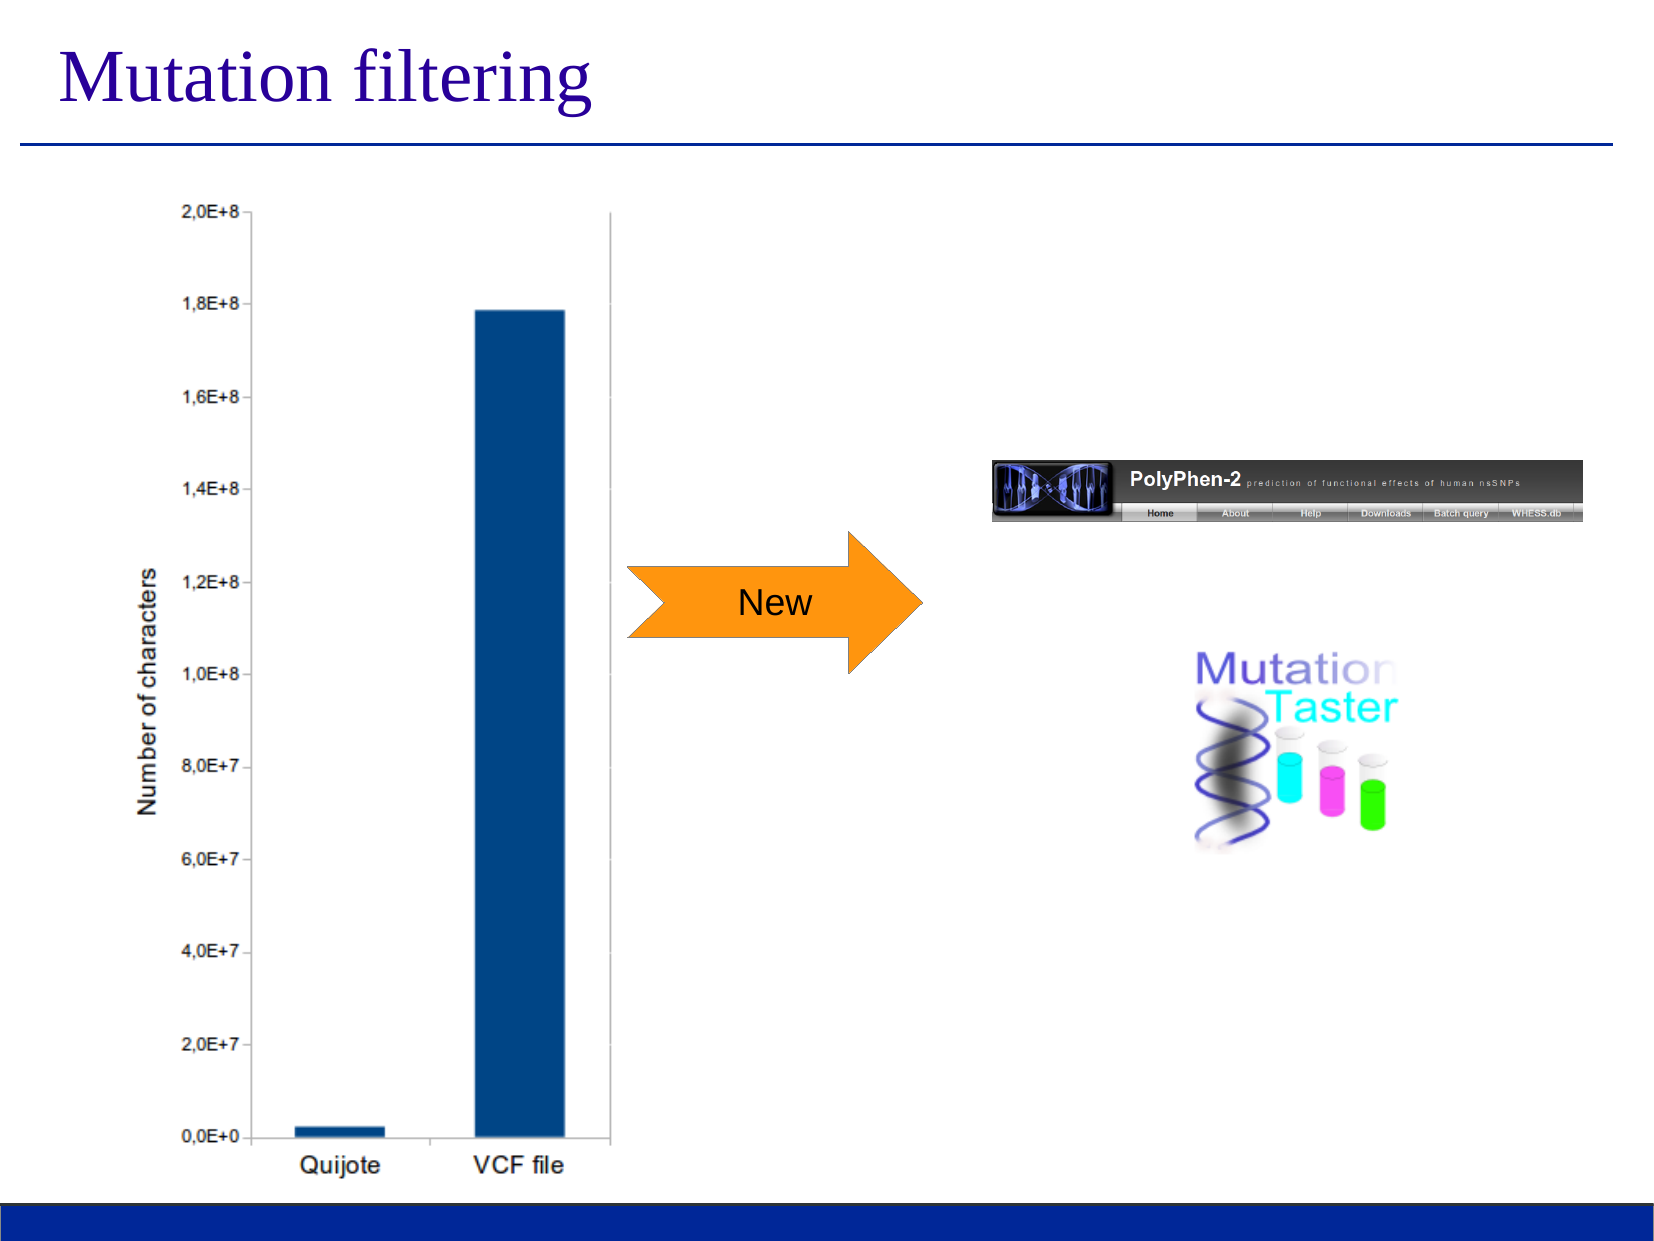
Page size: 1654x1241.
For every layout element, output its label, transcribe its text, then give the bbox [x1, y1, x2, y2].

picture [1184, 635, 1441, 886]
picture [118, 169, 623, 1182]
text_box Mutation filtering [59, 34, 1465, 119]
text_box New [627, 531, 923, 674]
picture [992, 460, 1583, 523]
